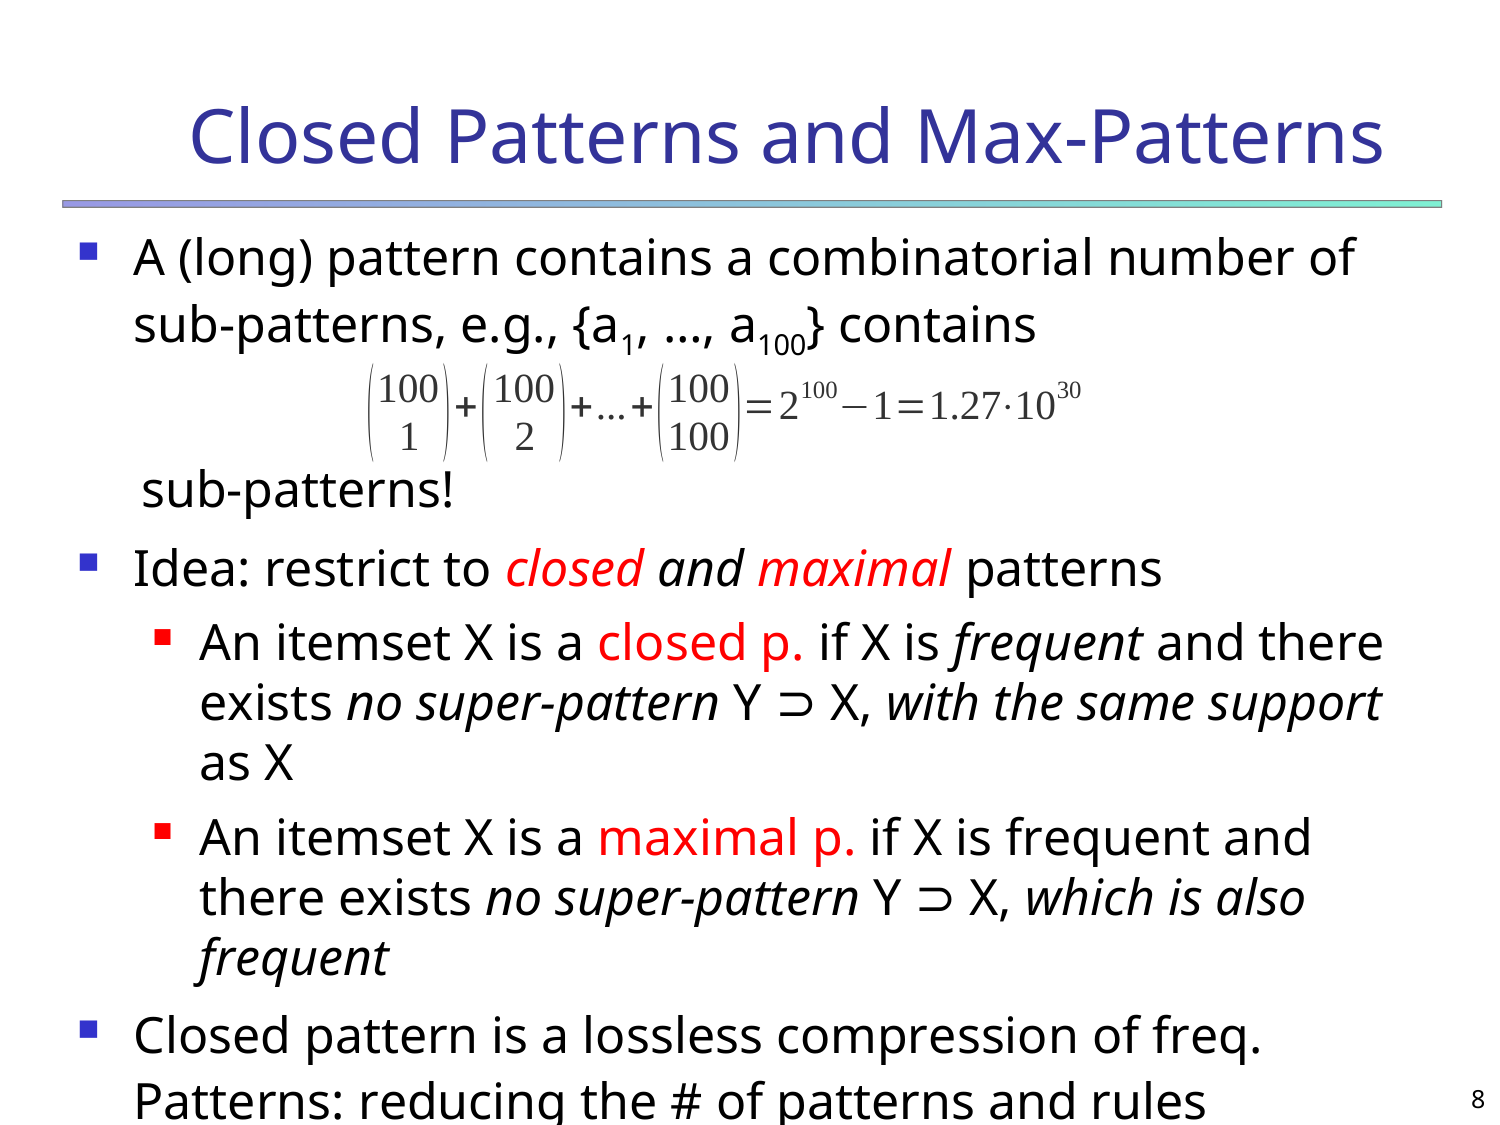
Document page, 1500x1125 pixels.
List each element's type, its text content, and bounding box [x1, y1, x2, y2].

list A (long) pattern contains a combinatorial number of sub-patterns, e.g., {a1, …, a100} contains sub-patterns! Idea: restrict to closed and maximal patterns An itemset X is a closed p. if X is frequent and there exists no super-pattern Y ⊃ X, with the same support as X An itemset X is a maximal p. if X is frequent and there exists no super-pattern Y ⊃ X, which is also frequent Closed pattern is a lossless compression of freq. Patterns: reducing the # of patterns and rules [62, 212, 1438, 1125]
text_box <number> [1438, 1062, 1500, 1125]
title Closed Patterns and Max-Patterns [137, 61, 1438, 187]
chart [360, 360, 1089, 464]
